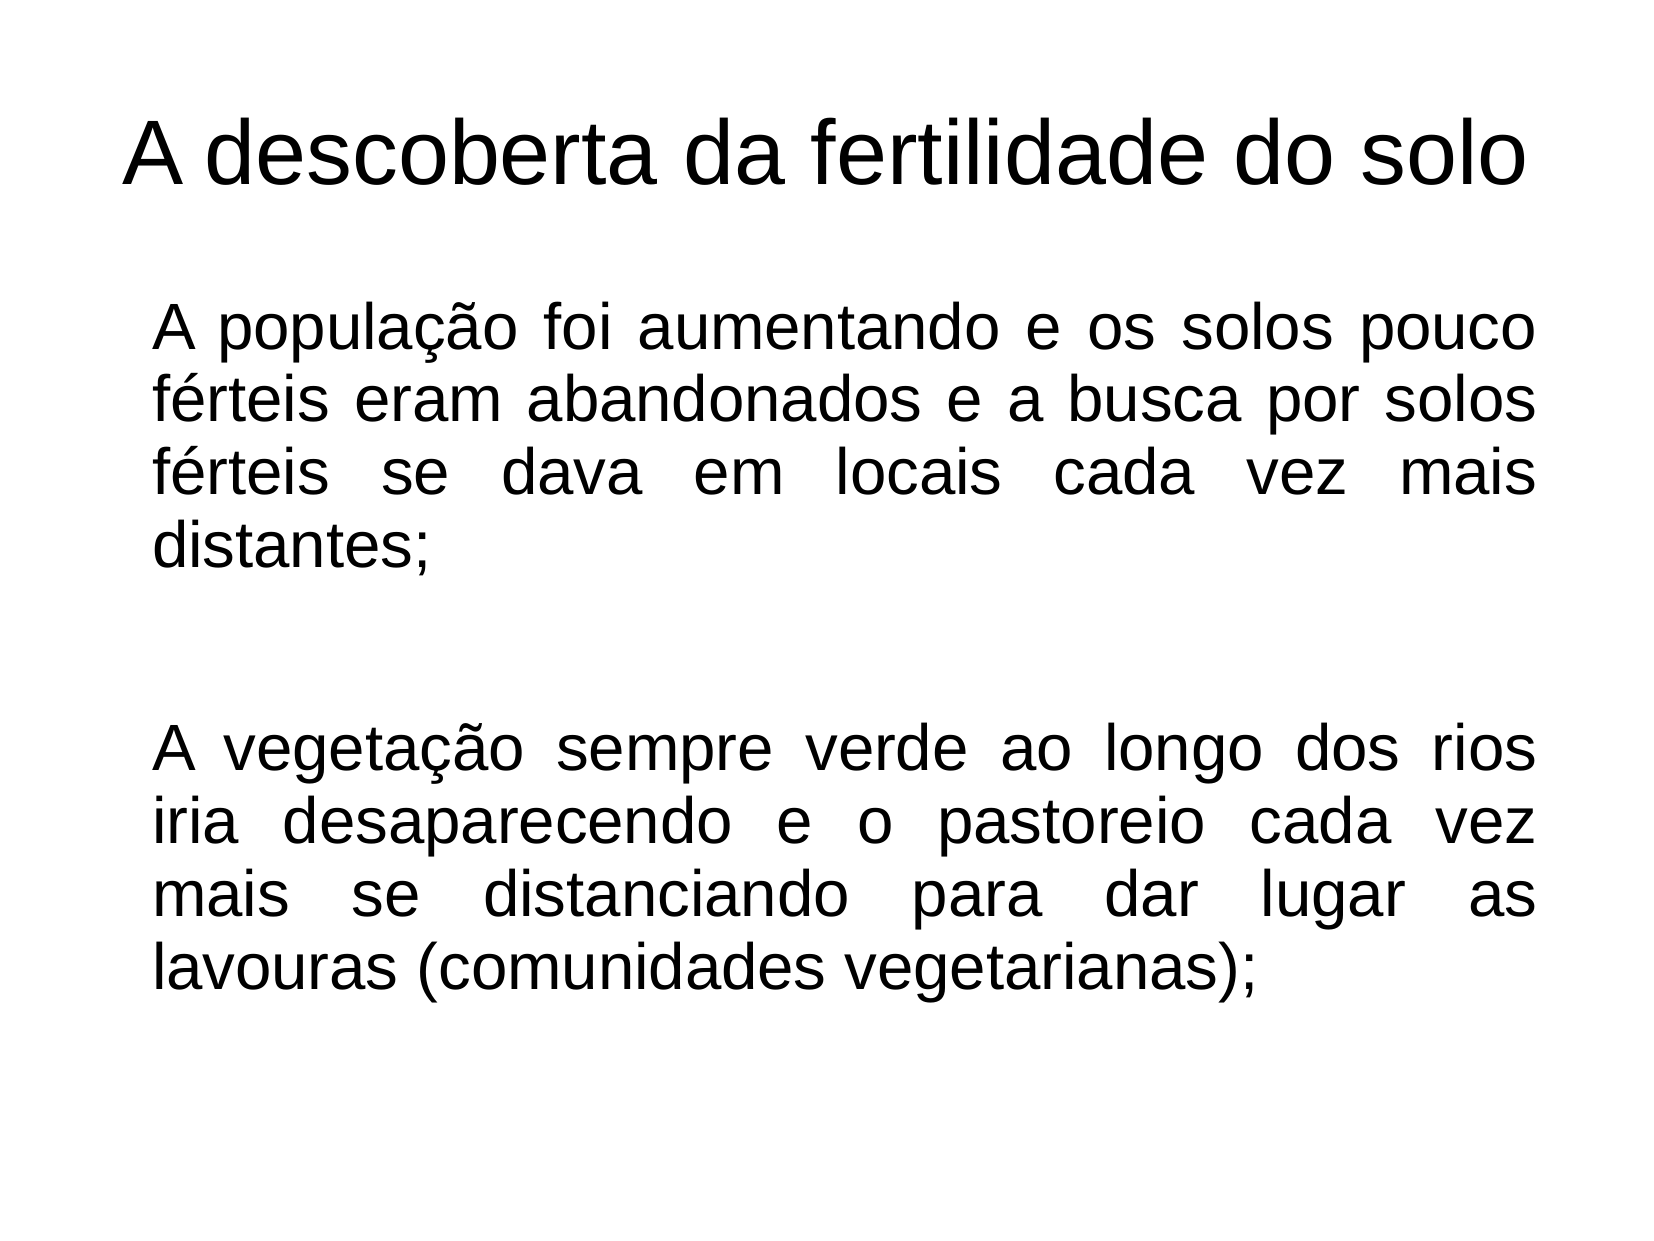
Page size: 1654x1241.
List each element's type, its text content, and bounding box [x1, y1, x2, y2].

list A população foi aumentando e os solos pouco férteis eram abandonados e a busca por solos férteis se dava em locais cada vez mais distantes; A vegetação sempre verde ao longo dos rios iria desaparecendo e o pastoreio cada vez mais se distanciando para dar lugar as lavouras (comunidades vegetarianas); [82, 290, 1538, 1010]
title A descoberta da fertilidade do solo [82, 49, 1571, 257]
